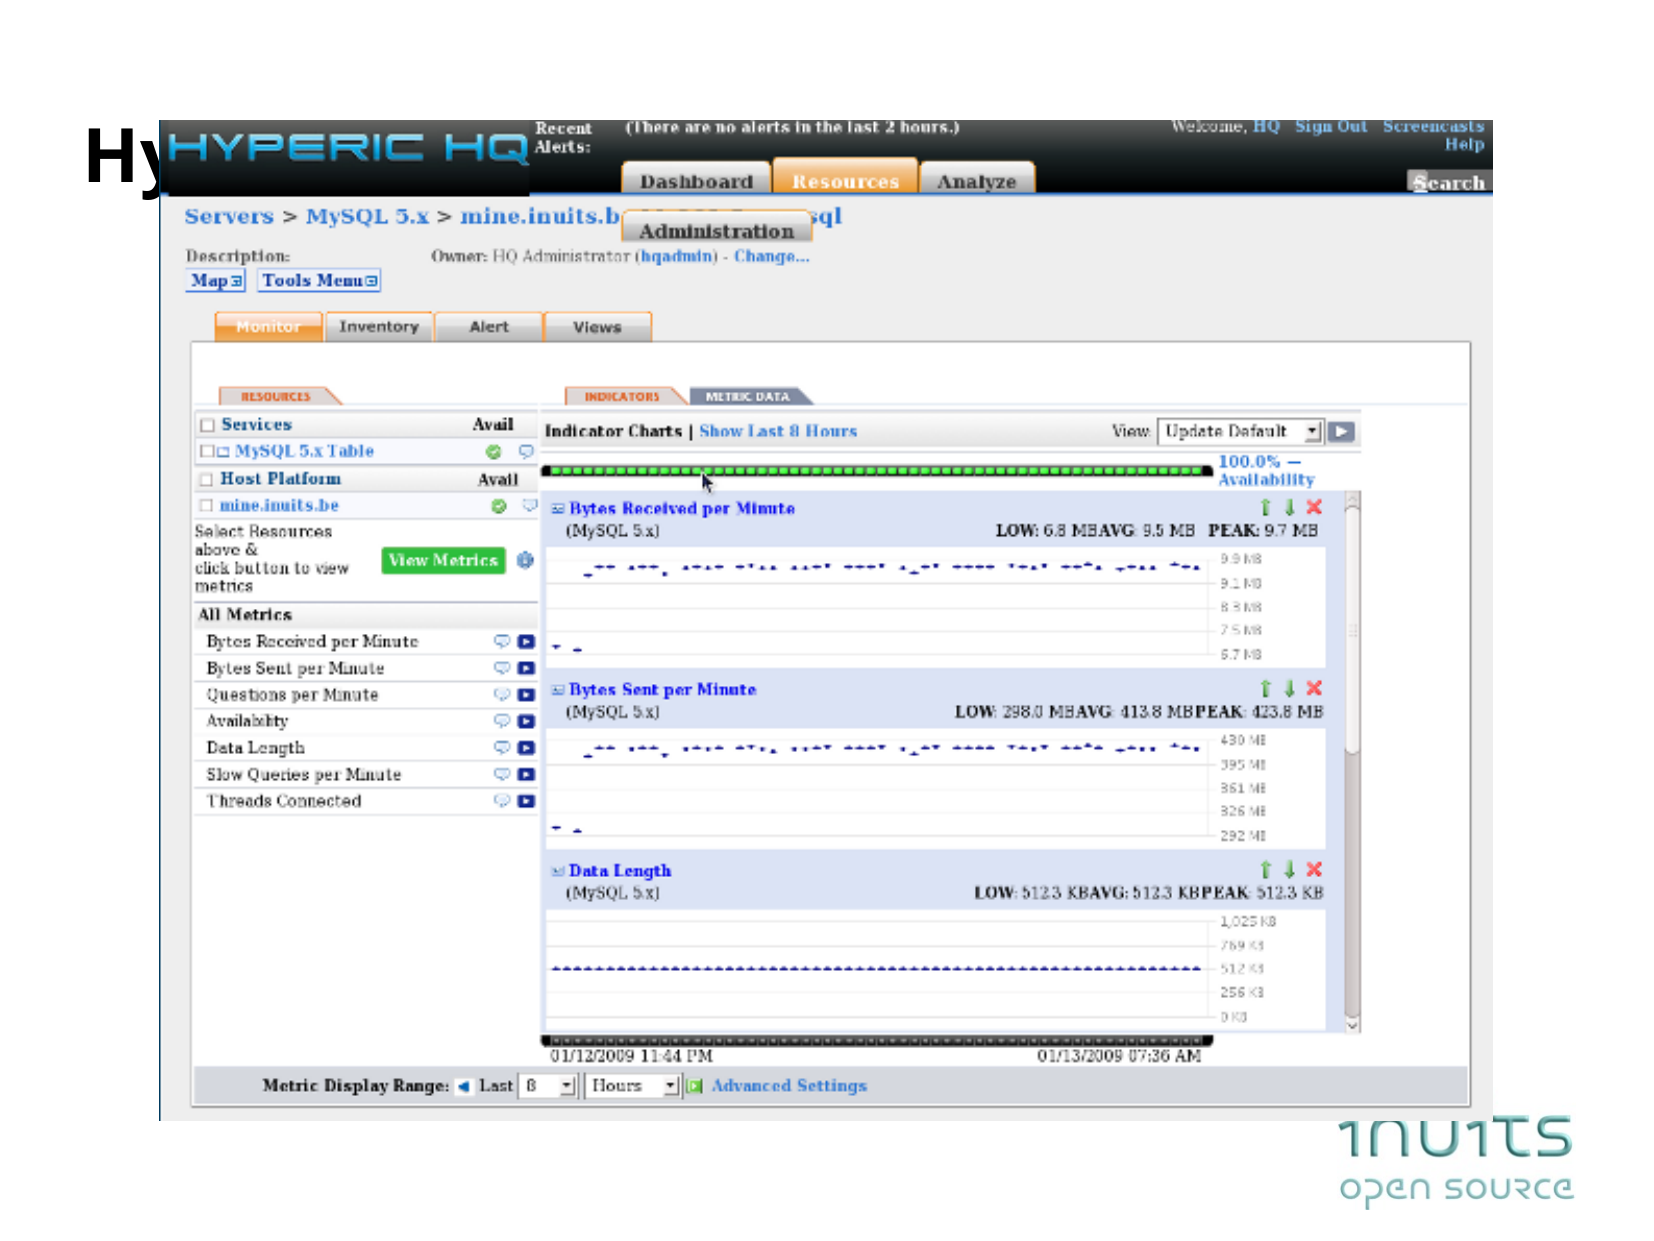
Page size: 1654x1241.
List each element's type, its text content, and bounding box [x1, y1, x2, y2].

title Hyperic Inside the Apps [82, 49, 1571, 257]
picture [159, 120, 1576, 1210]
